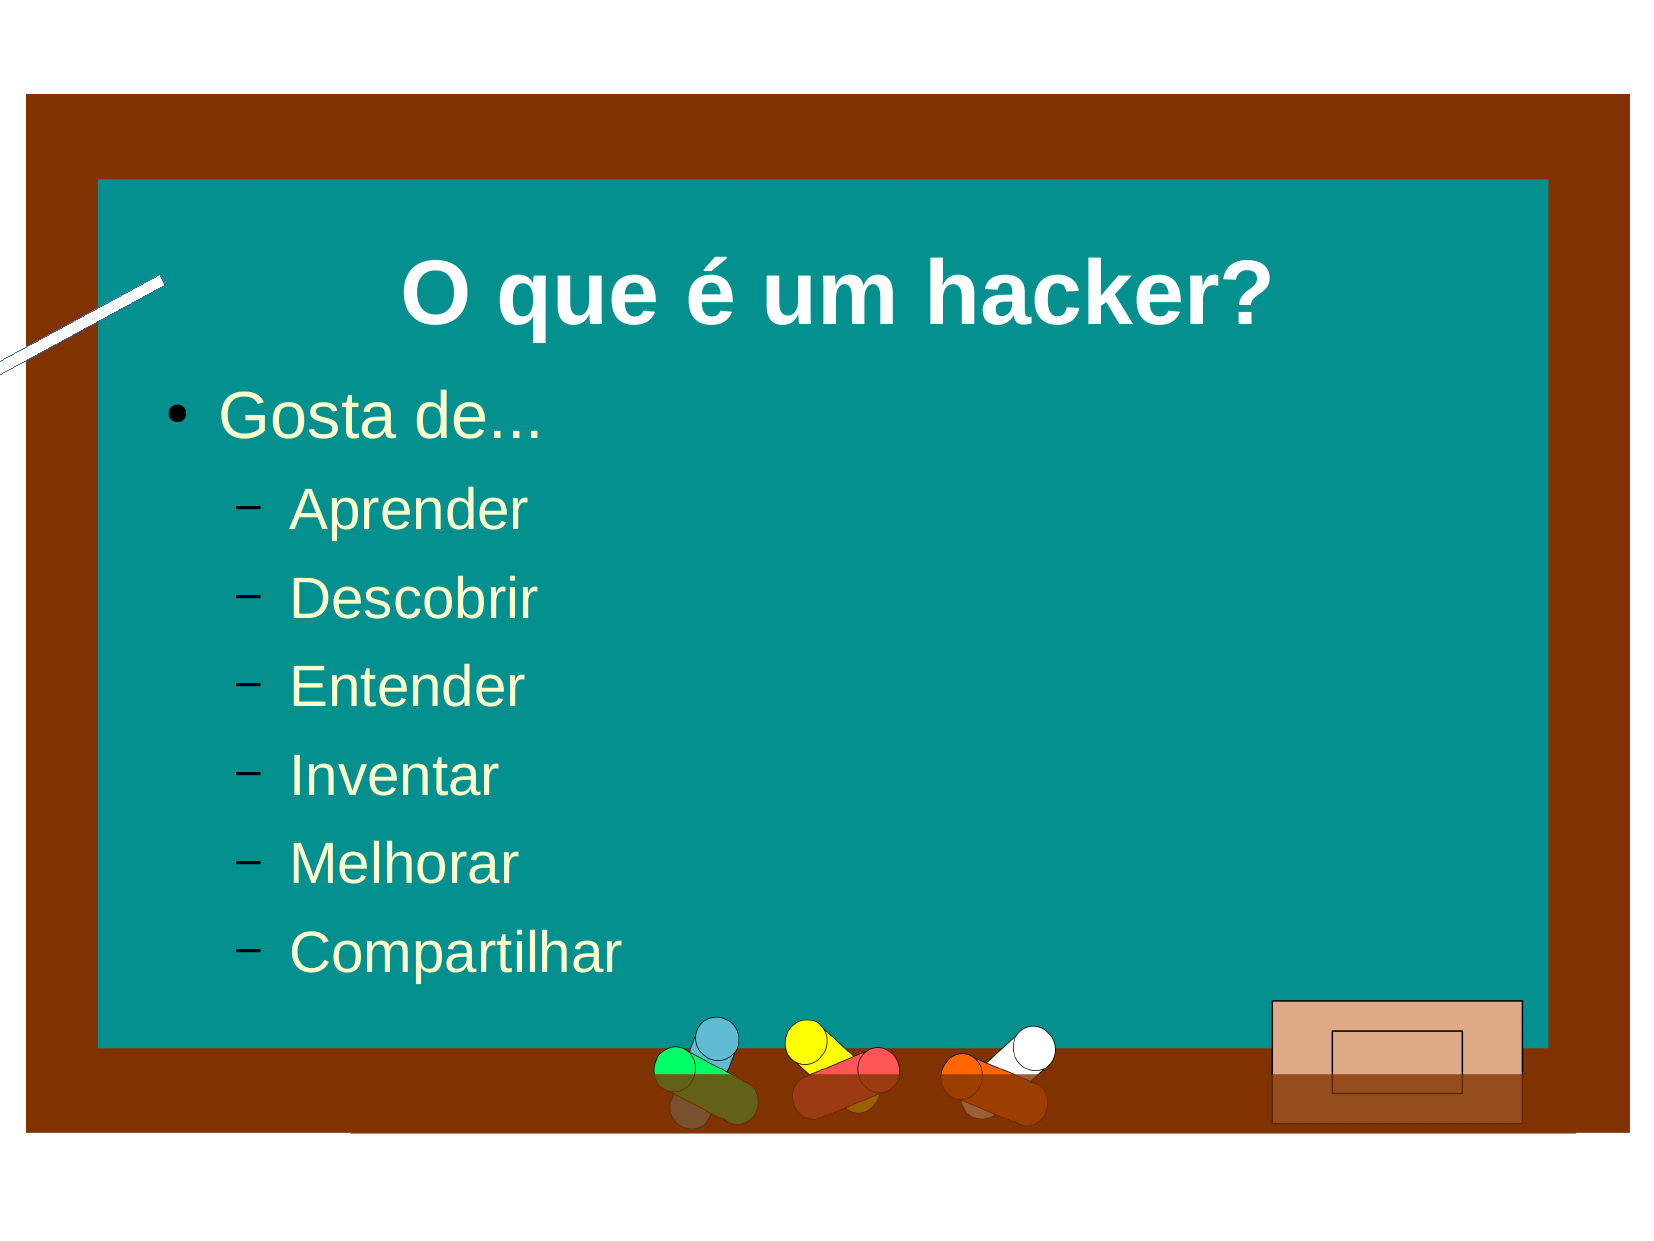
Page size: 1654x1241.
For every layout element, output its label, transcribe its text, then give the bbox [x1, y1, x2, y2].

text_box [0, 274, 166, 375]
picture [26, 94, 1630, 1134]
list Gosta de... Aprender Descobrir Entender Inventar Melhorar Compartilhar [147, 378, 875, 1098]
title O que é um hacker? [94, 188, 1583, 397]
